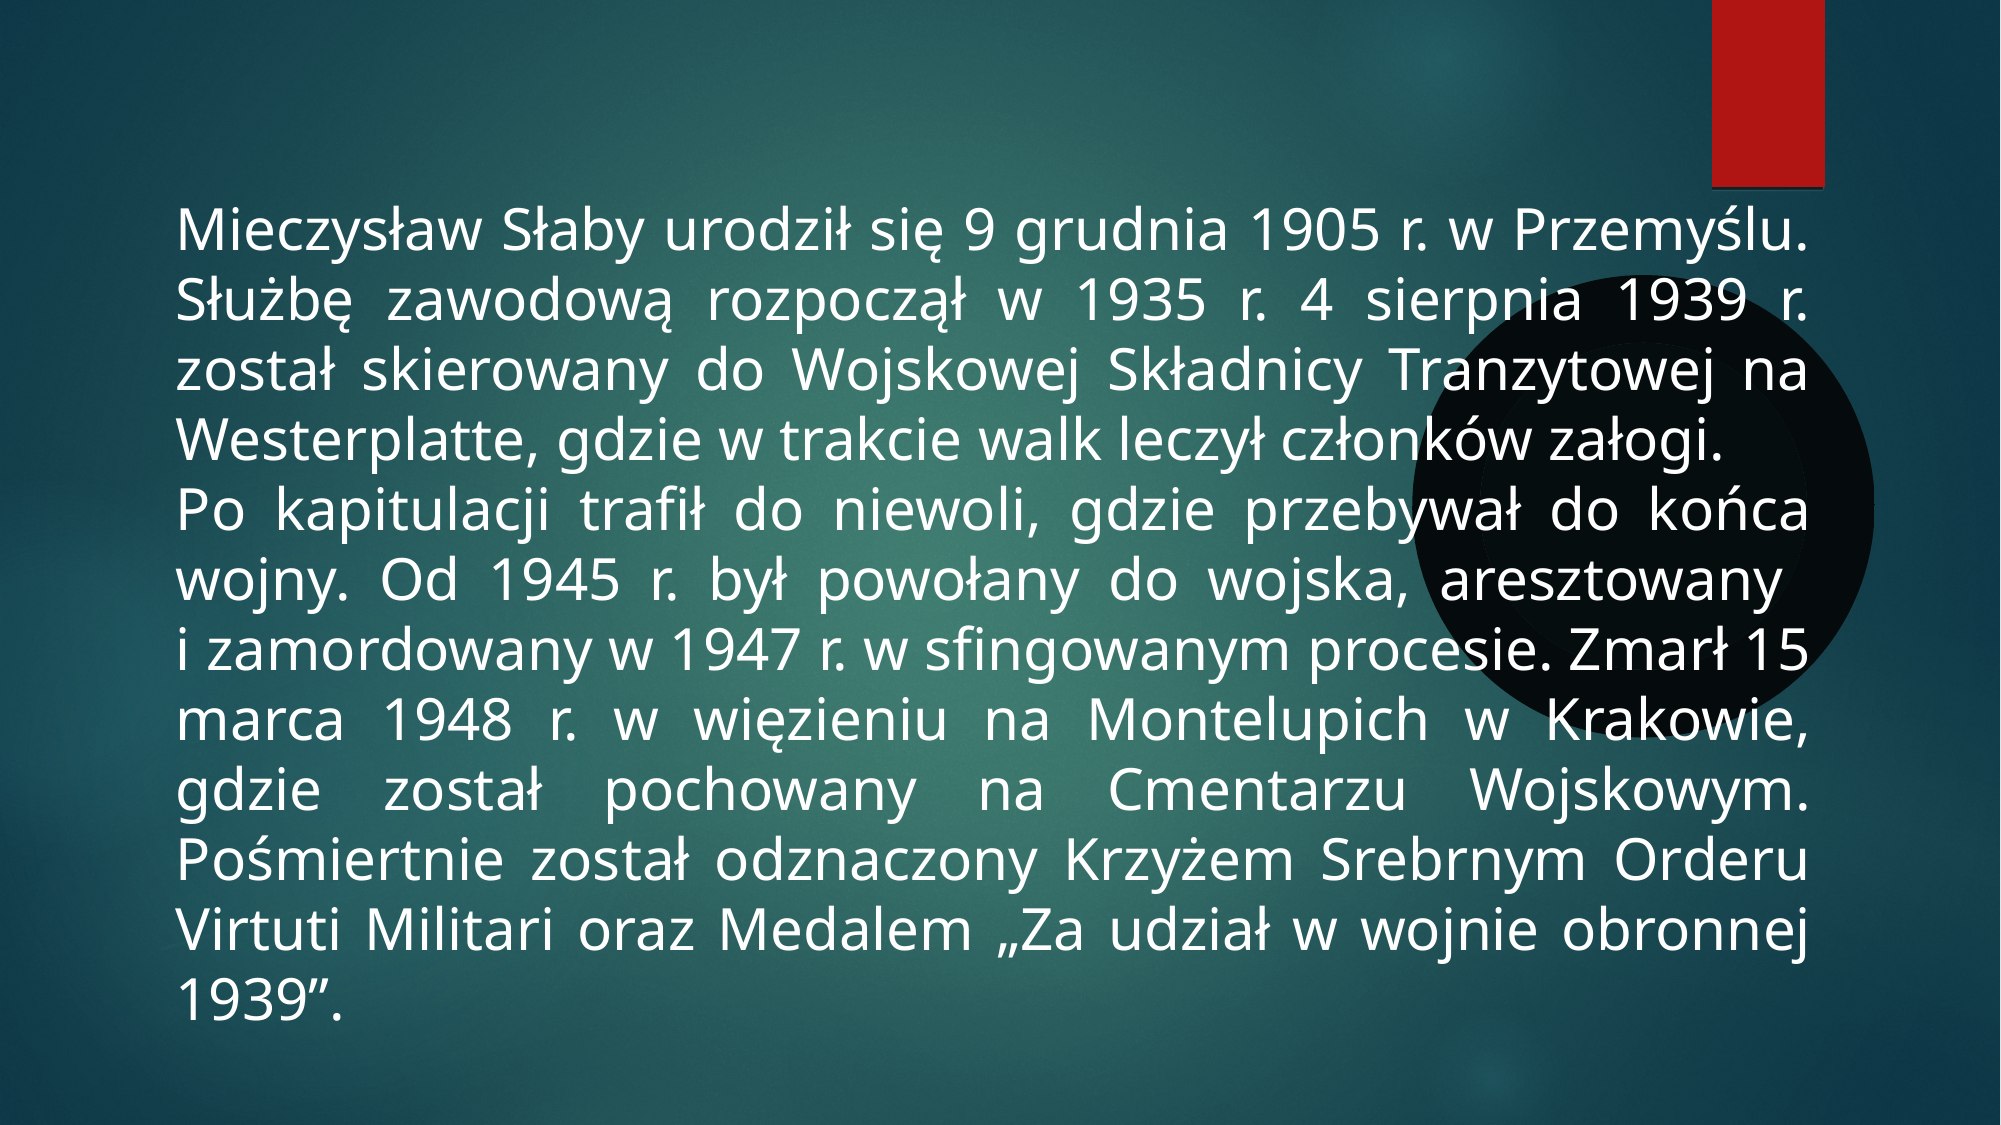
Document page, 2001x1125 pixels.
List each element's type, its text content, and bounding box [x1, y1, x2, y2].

text_box Mieczysław Słaby urodził się 9 grudnia 1905 r. w Przemyślu. Służbę zawodową rozpoczął w 1935 r. 4 sierpnia 1939 r. został skierowany do Wojskowej Składnicy Tranzytowej na Westerplatte, gdzie w trakcie walk leczył członków załogi. Po kapitulacji trafił do niewoli, gdzie przebywał do końca wojny. Od 1945 r. był powołany do wojska, aresztowany i zamordowany w 1947 r. w sfingowanym procesie. Zmarł 15 marca 1948 r. w więzieniu na Montelupich w Krakowie, gdzie został pochowany na Cmentarzu Wojskowym. Pośmiertnie został odznaczony Krzyżem Srebrnym Orderu Virtuti Militari oraz Medalem „Za udział w wojnie obronnej 1939”. [160, 184, 1827, 1049]
